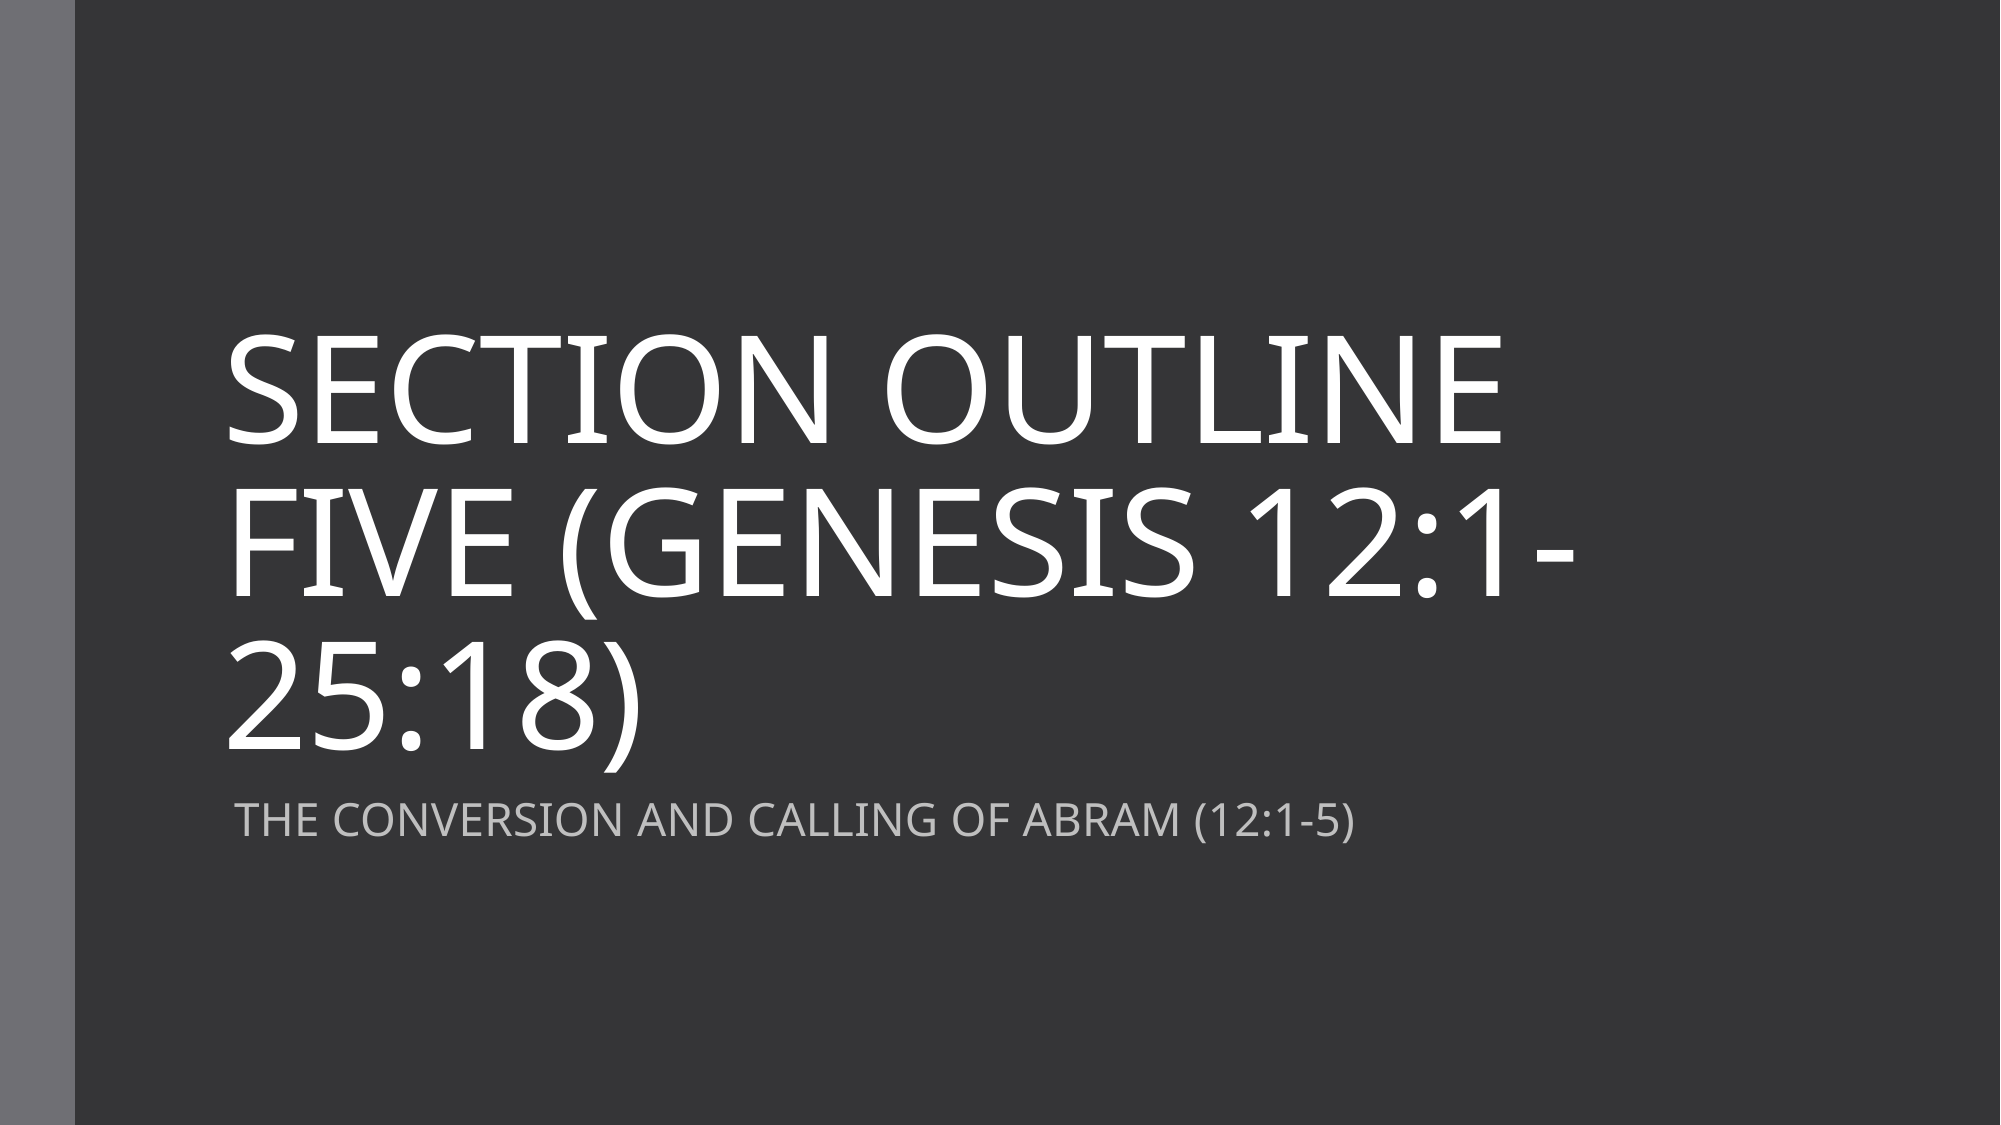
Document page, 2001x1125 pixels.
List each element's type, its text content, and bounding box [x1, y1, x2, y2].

subtitle THE CONVERSION AND CALLING OF ABRAM (12:1-5) [206, 787, 1752, 1066]
title SECTION OUTLINE FIVE (GENESIS 12:1-25:18) [206, 124, 1752, 787]
